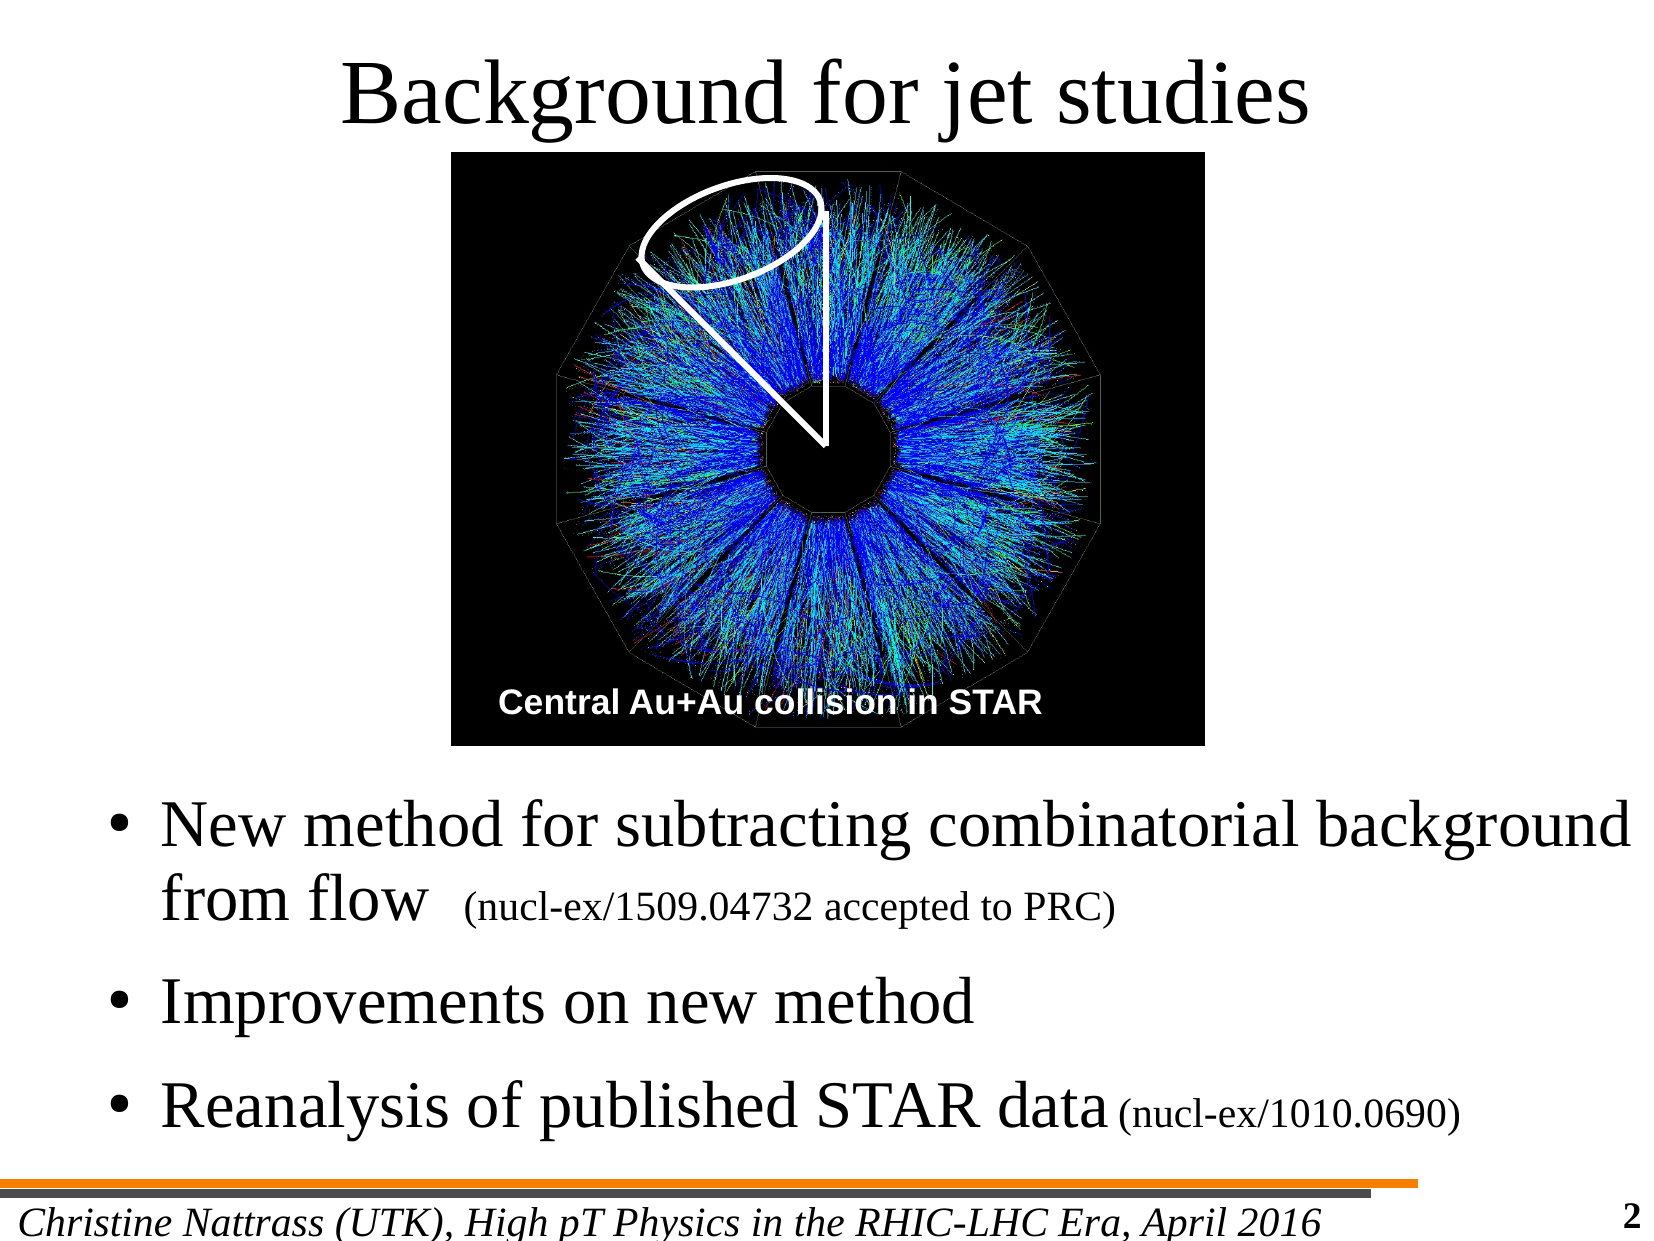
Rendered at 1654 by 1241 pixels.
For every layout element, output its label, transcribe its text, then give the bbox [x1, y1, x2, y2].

list New method for subtracting combinatorial background from flow (nucl-ex/1509.04732 accepted to PRC) Improvements on new method Reanalysis of published STAR data (nucl-ex/1010.0690) [90, 786, 1645, 1201]
title Background for jet studies [82, 19, 1571, 166]
picture [451, 152, 1205, 746]
text_box Central Au+Au collision in STAR [483, 674, 1242, 744]
